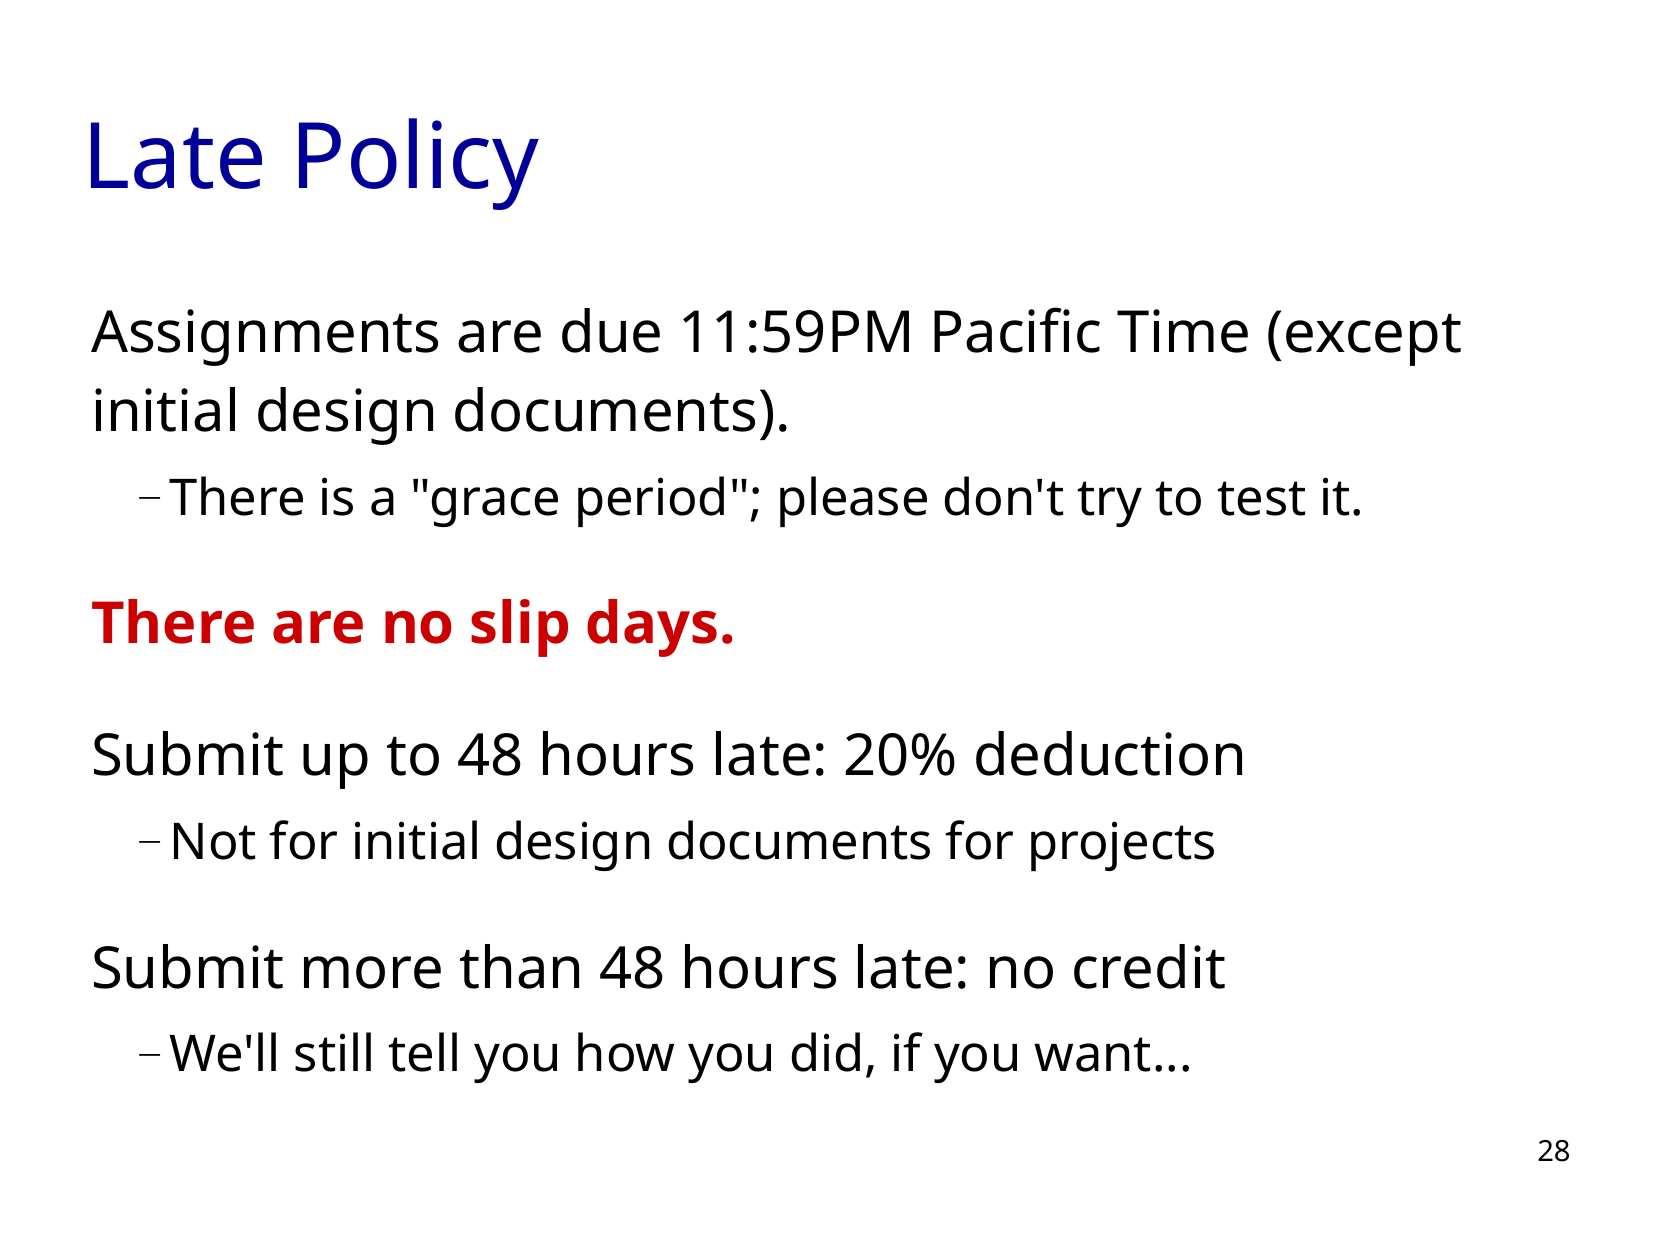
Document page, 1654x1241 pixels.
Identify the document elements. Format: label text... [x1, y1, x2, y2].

title Late Policy [82, 49, 1571, 257]
list Assignments are due 11:59PM Pacific Time (except initial design documents). There is a "grace period"; please don't try to test it. There are no slip days. Submit up to 48 hours late: 20% deduction Not for initial design documents for projects Submit more than 48 hours late: no credit We'll still tell you how you did, if you want... [60, 290, 1571, 1096]
